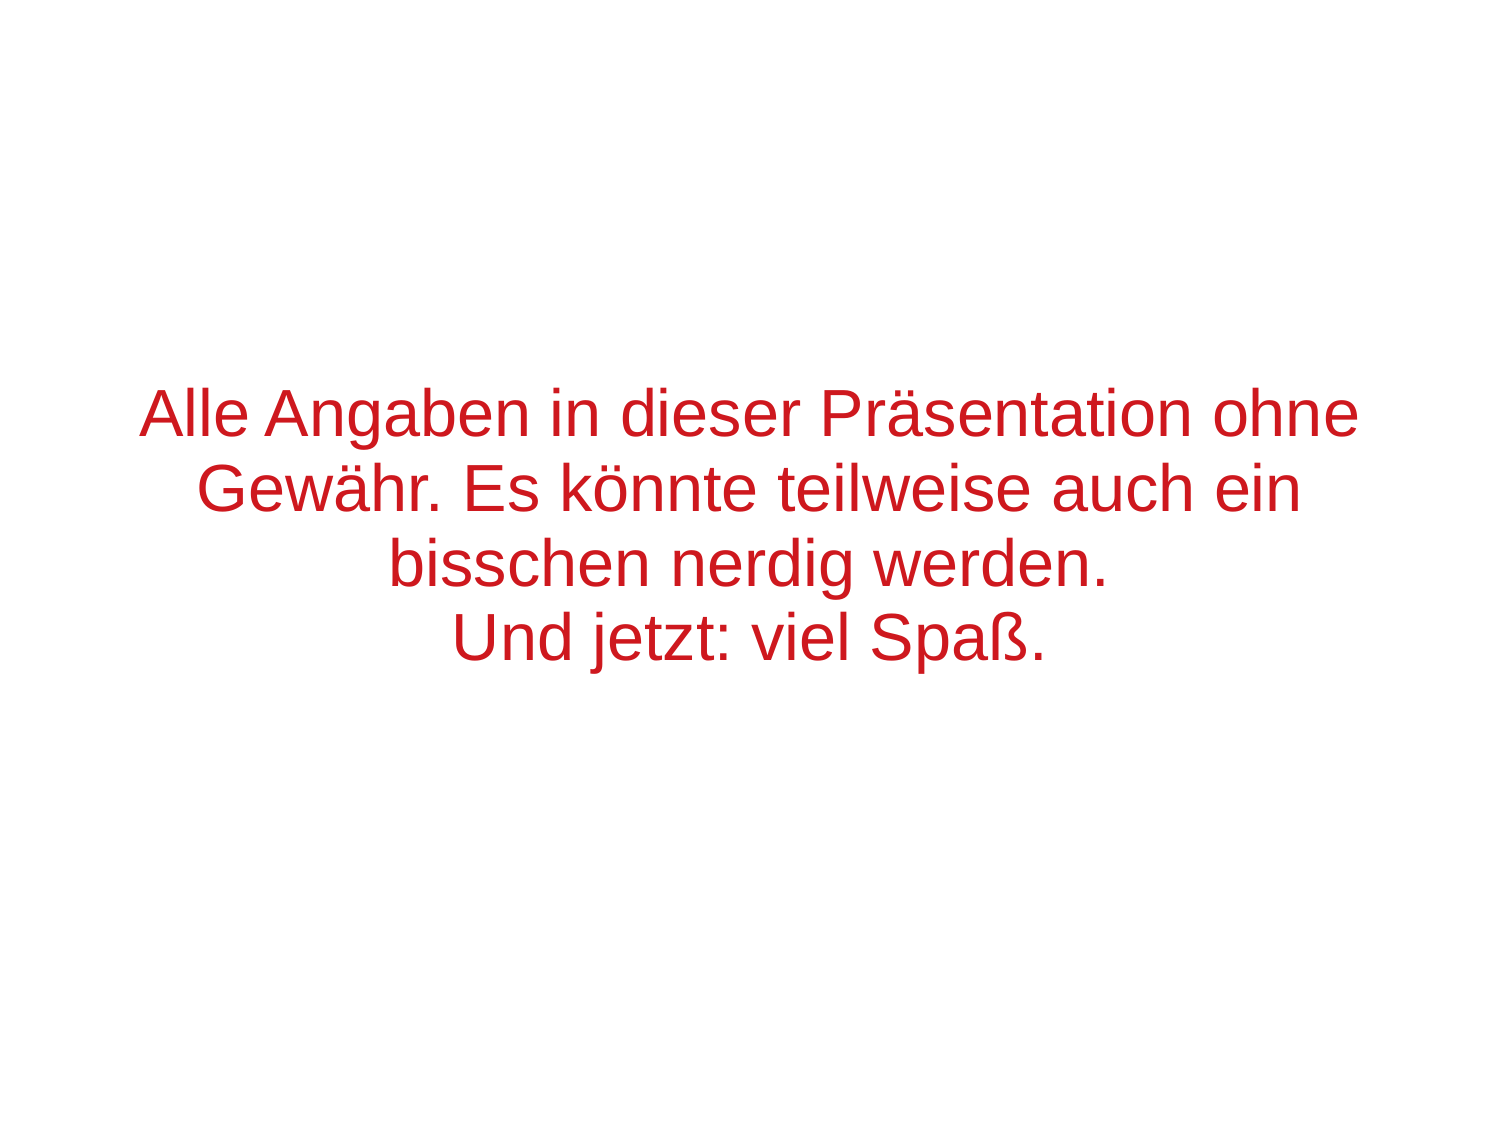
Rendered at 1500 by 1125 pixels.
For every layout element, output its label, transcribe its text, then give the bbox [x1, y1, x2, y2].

subtitle Alle Angaben in dieser Präsentation ohne Gewähr. Es könnte teilweise auch ein bisschen nerdig werden. Und jetzt: viel Spaß. [112, 82, 1388, 969]
